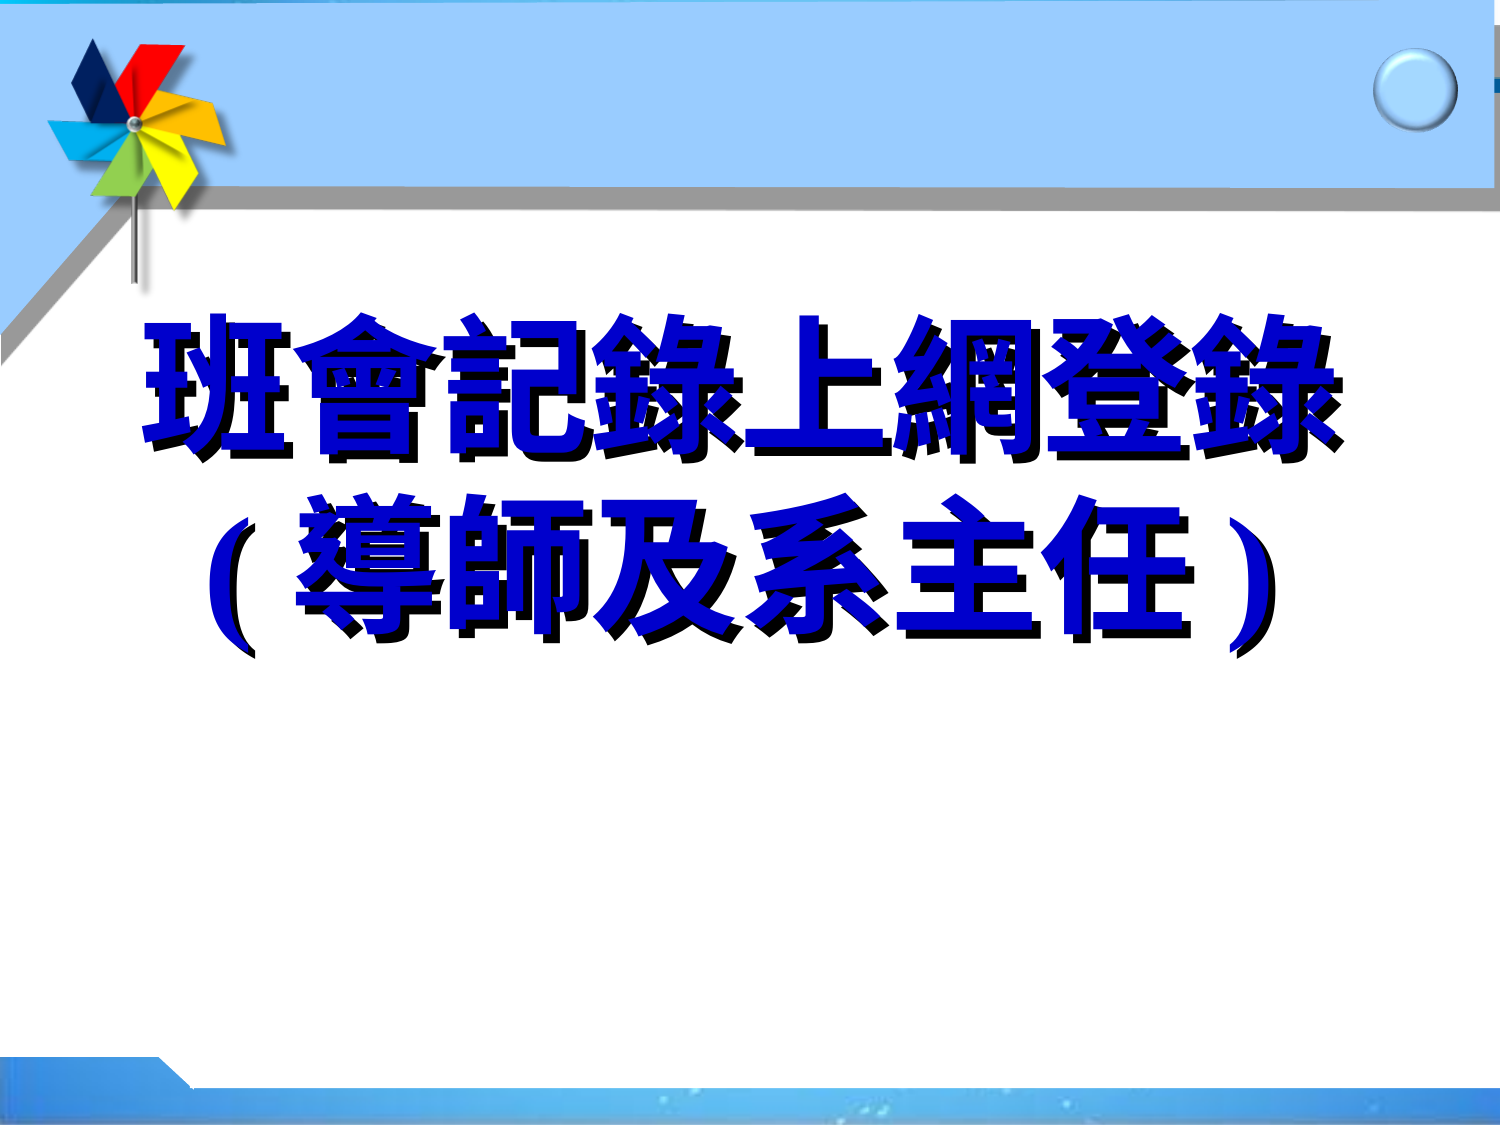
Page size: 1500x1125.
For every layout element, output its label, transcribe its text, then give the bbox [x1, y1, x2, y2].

text_box [0, 0, 1495, 336]
picture [0, 1057, 1500, 1125]
picture [46, 37, 247, 304]
text_box 班會記錄上網登錄 (導師及系主任) [88, 283, 1392, 659]
picture [1371, 46, 1460, 135]
